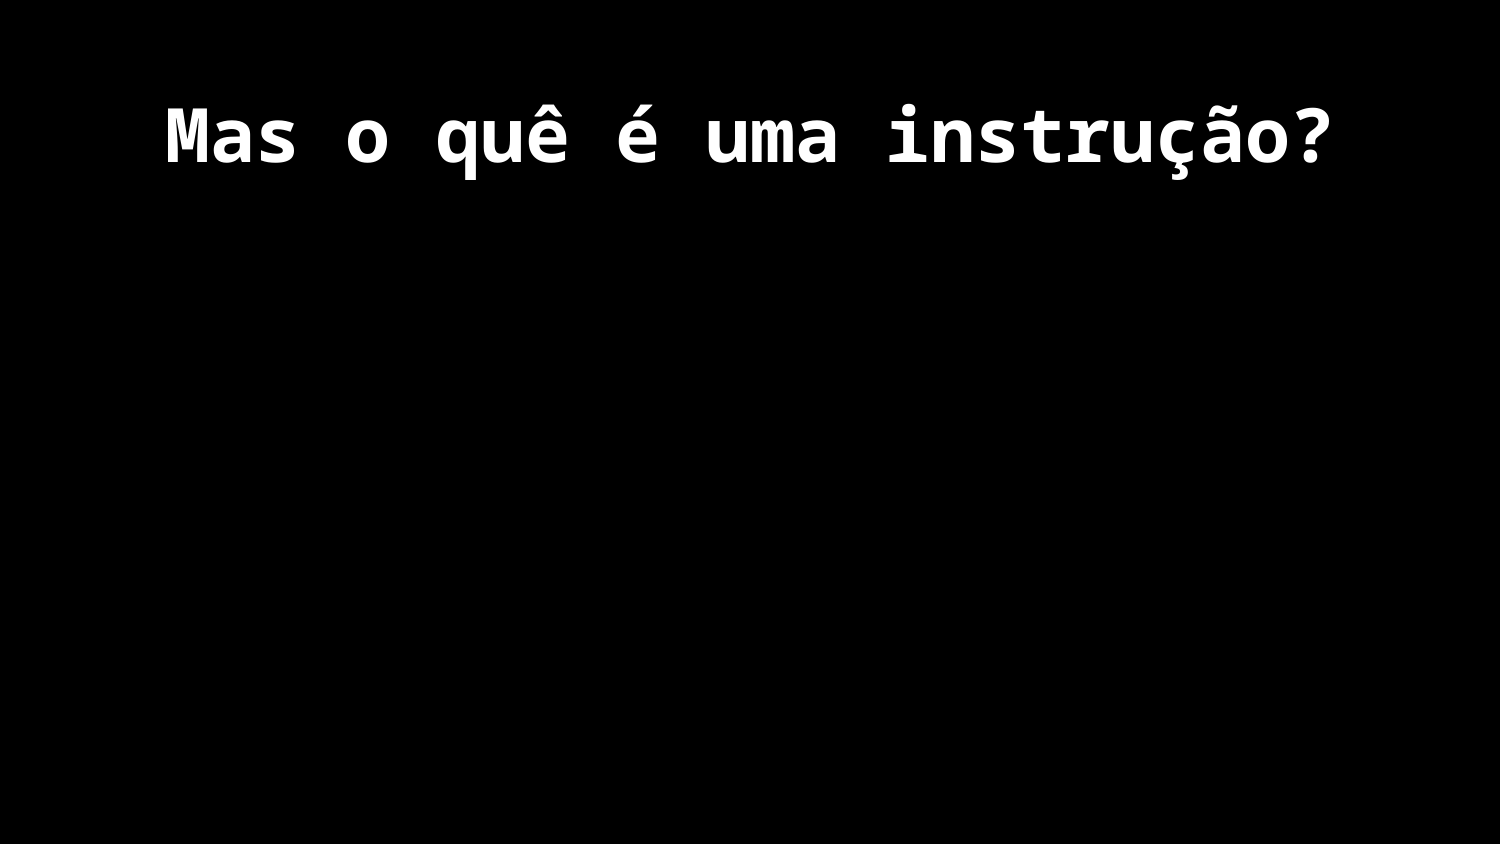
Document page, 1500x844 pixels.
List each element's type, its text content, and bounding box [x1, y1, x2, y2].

title Mas o quê é uma instrução? [51, 72, 1449, 167]
